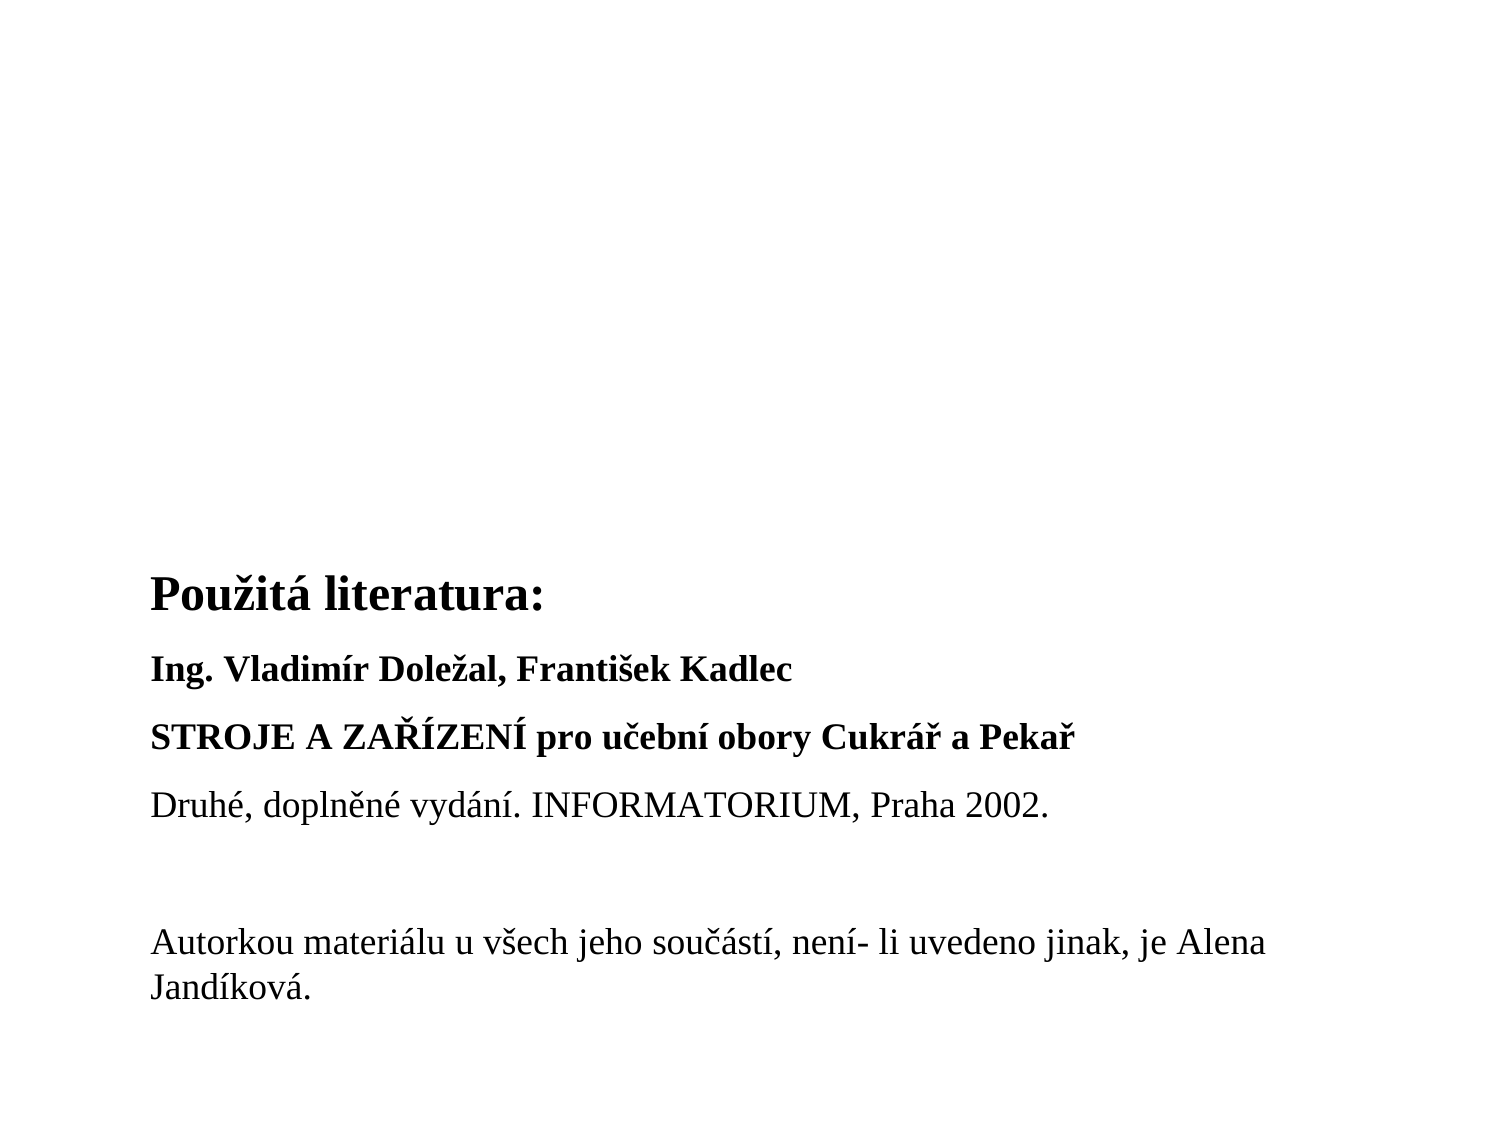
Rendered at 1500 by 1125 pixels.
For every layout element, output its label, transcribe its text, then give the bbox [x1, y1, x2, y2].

text_box Použitá literatura: Ing. Vladimír Doležal, František Kadlec STROJE A ZAŘÍZENÍ pro učební obory Cukrář a Pekař Druhé, doplněné vydání. INFORMATORIUM, Praha 2002. Autorkou materiálu u všech jeho součástí, není- li uvedeno jinak, je Alena Jandíková. [135, 278, 1377, 1084]
